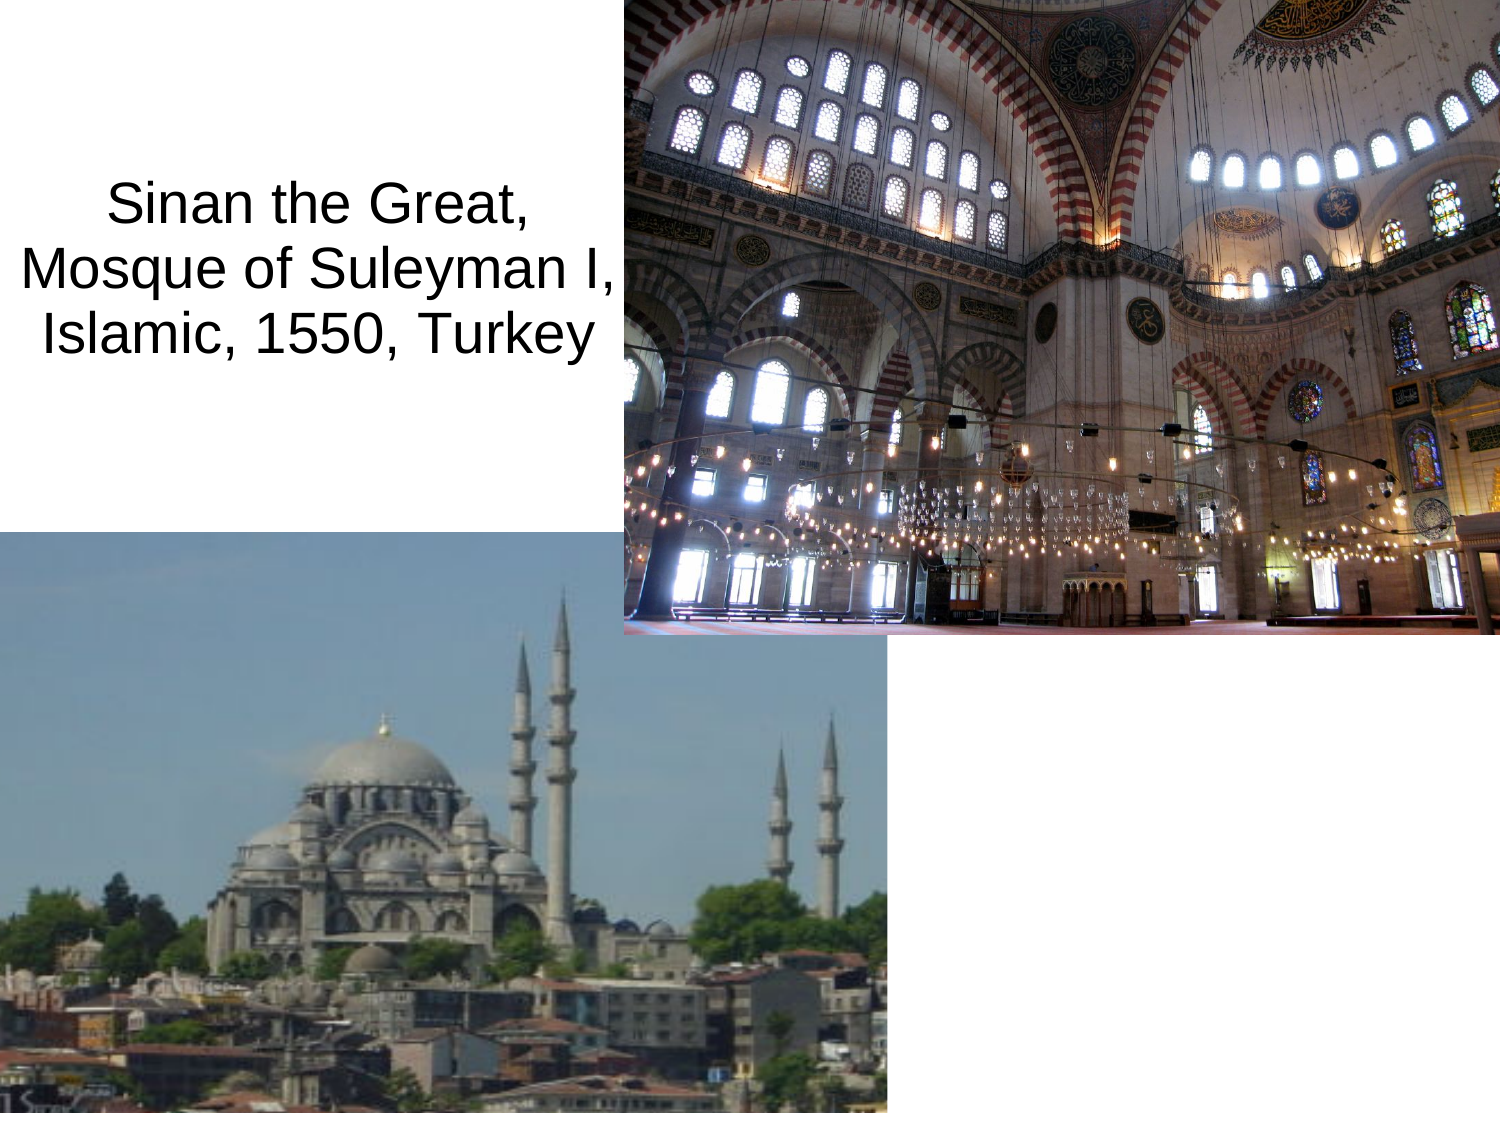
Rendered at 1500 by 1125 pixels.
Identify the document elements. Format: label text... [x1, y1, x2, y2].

title Sinan the Great, Mosque of Suleyman I, Islamic, 1550, Turkey [0, 24, 624, 513]
picture [0, 0, 1500, 1113]
